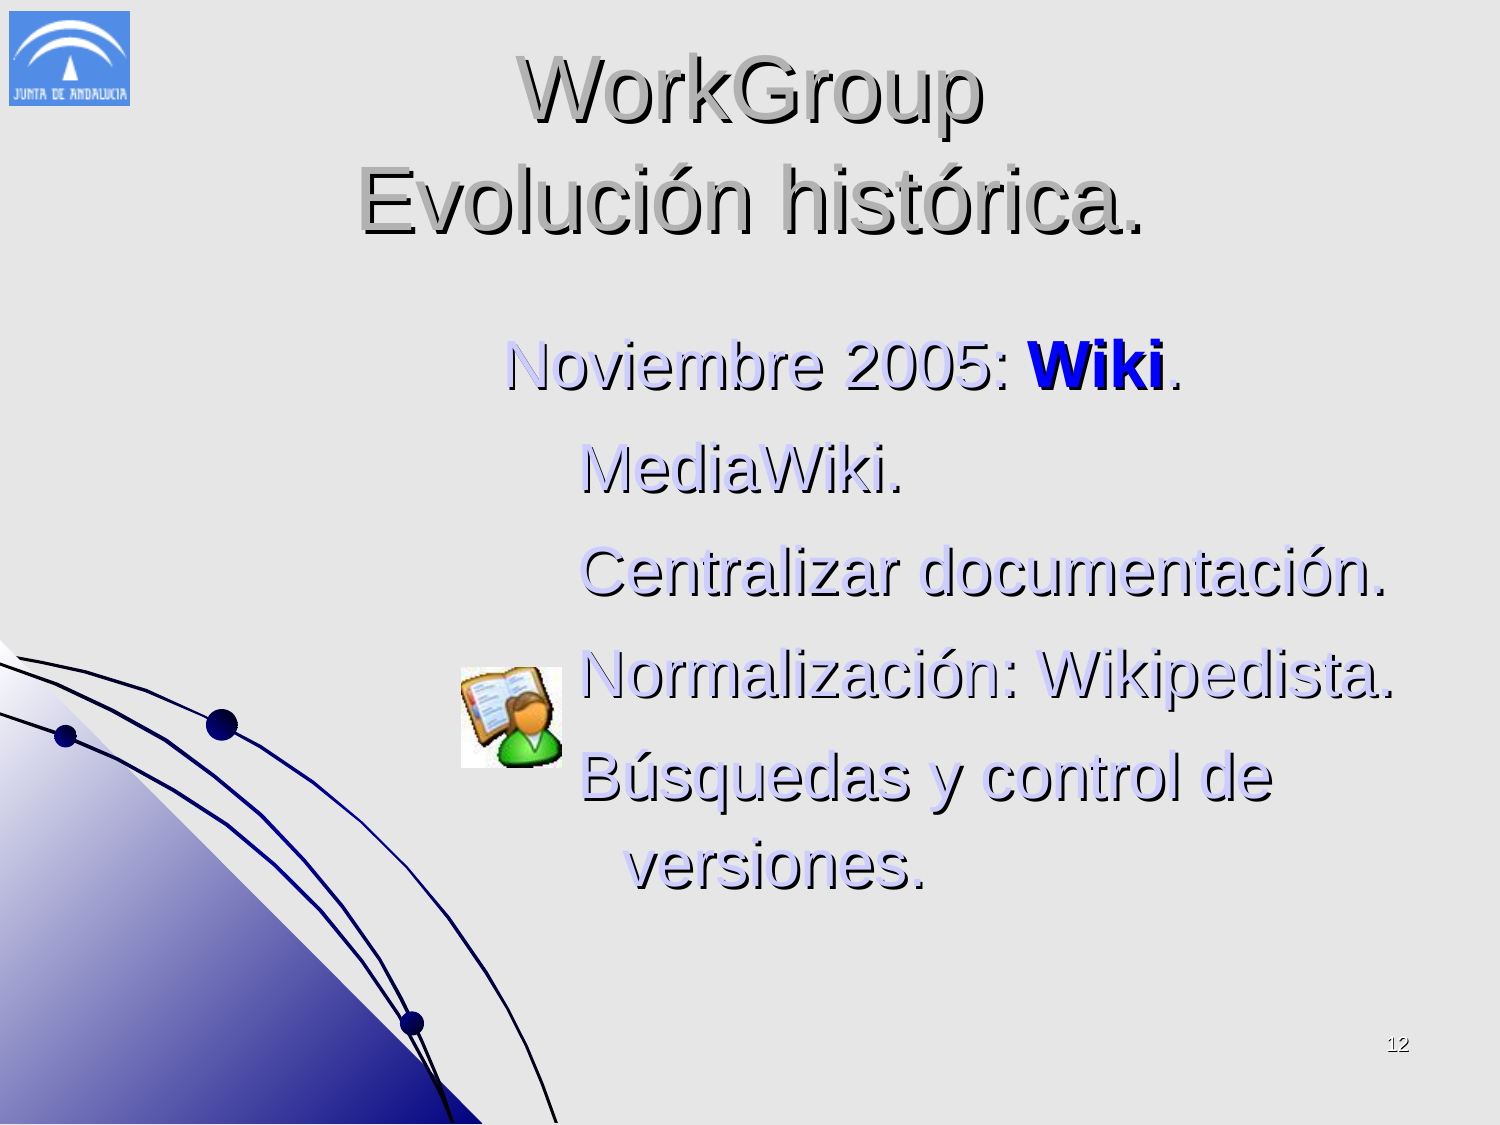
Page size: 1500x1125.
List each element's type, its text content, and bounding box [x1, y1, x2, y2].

picture [461, 667, 562, 768]
picture [9, 11, 130, 106]
title WorkGroup Evolución histórica. [75, 16, 1425, 262]
list Noviembre 2005: Wiki. MediaWiki. Centralizar documentación. Normalización: Wikipedista. Búsquedas y control de versiones. [502, 321, 1447, 946]
